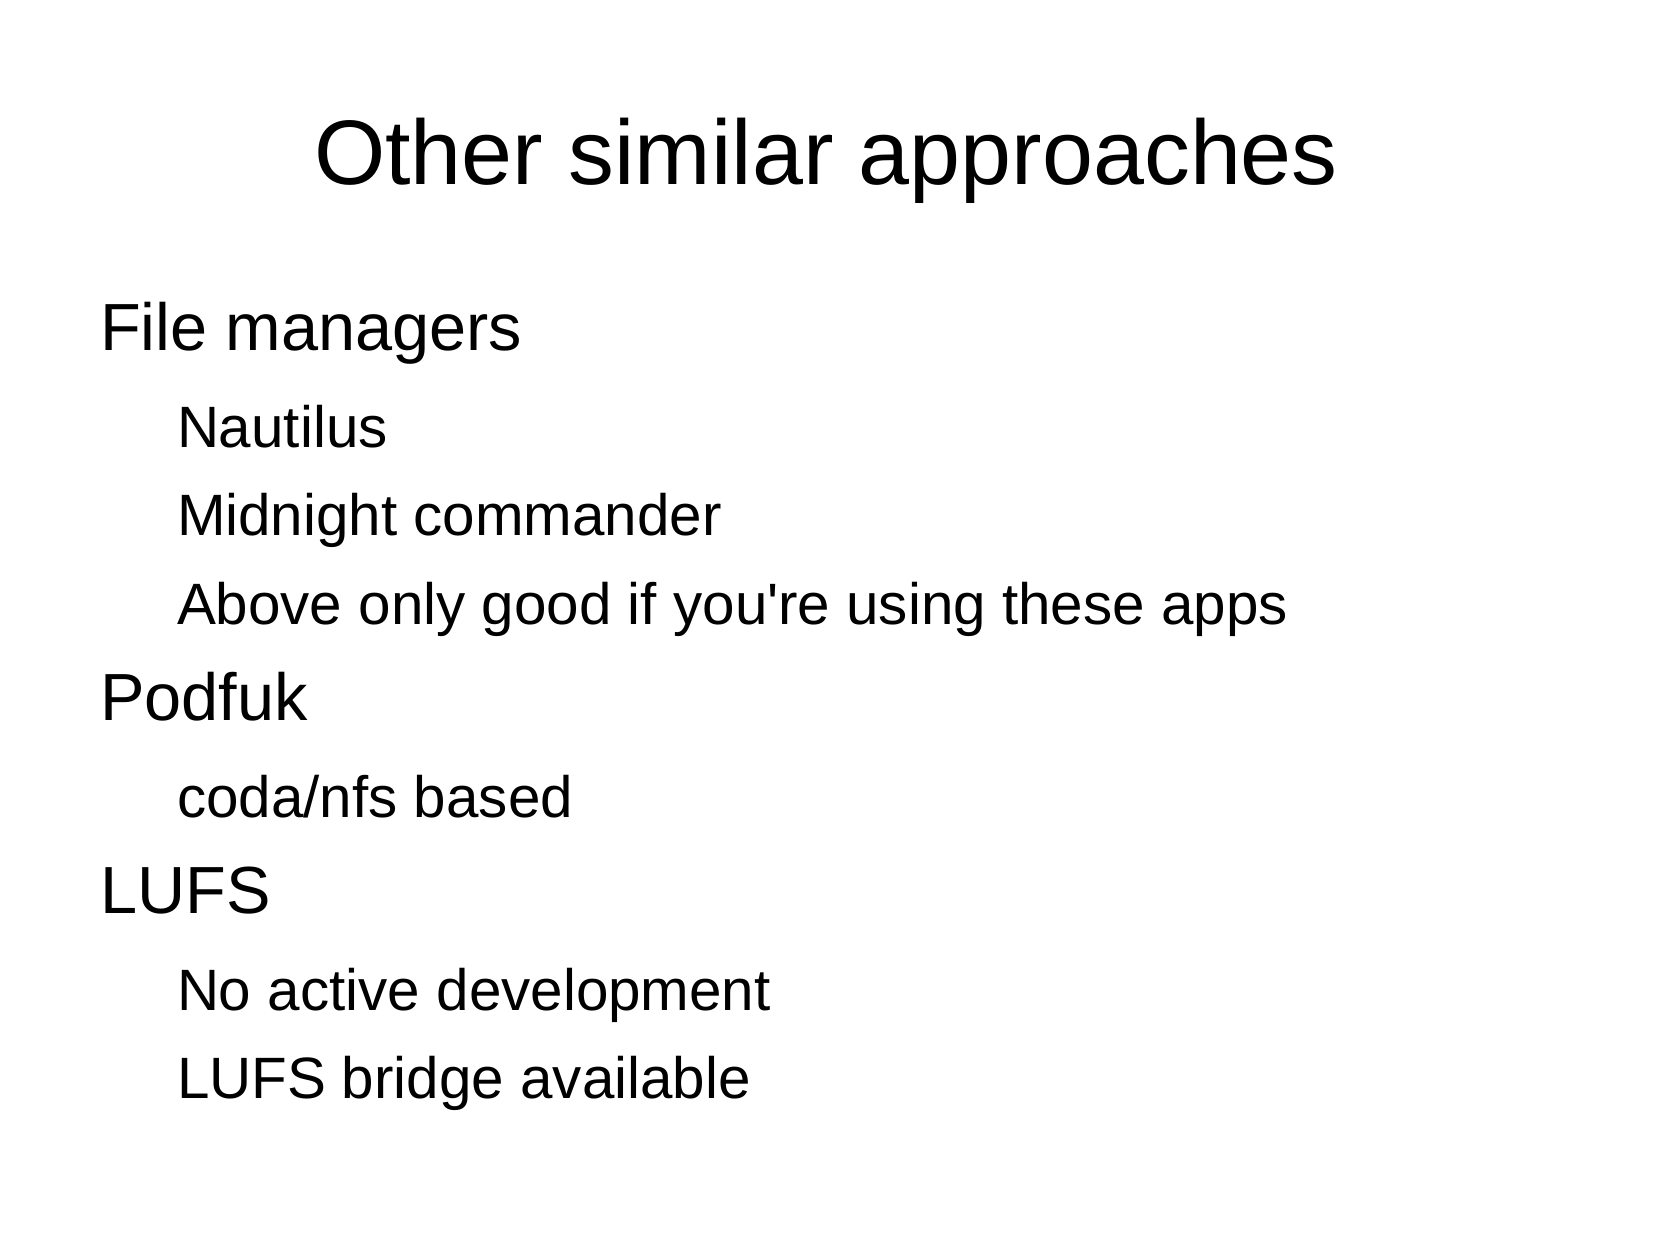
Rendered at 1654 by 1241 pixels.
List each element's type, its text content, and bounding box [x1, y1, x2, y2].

list File managers Nautilus Midnight commander Above only good if you're using these apps Podfuk coda/nfs based LUFS No active development LUFS bridge available [82, 290, 1571, 1112]
title Other similar approaches [82, 56, 1571, 250]
